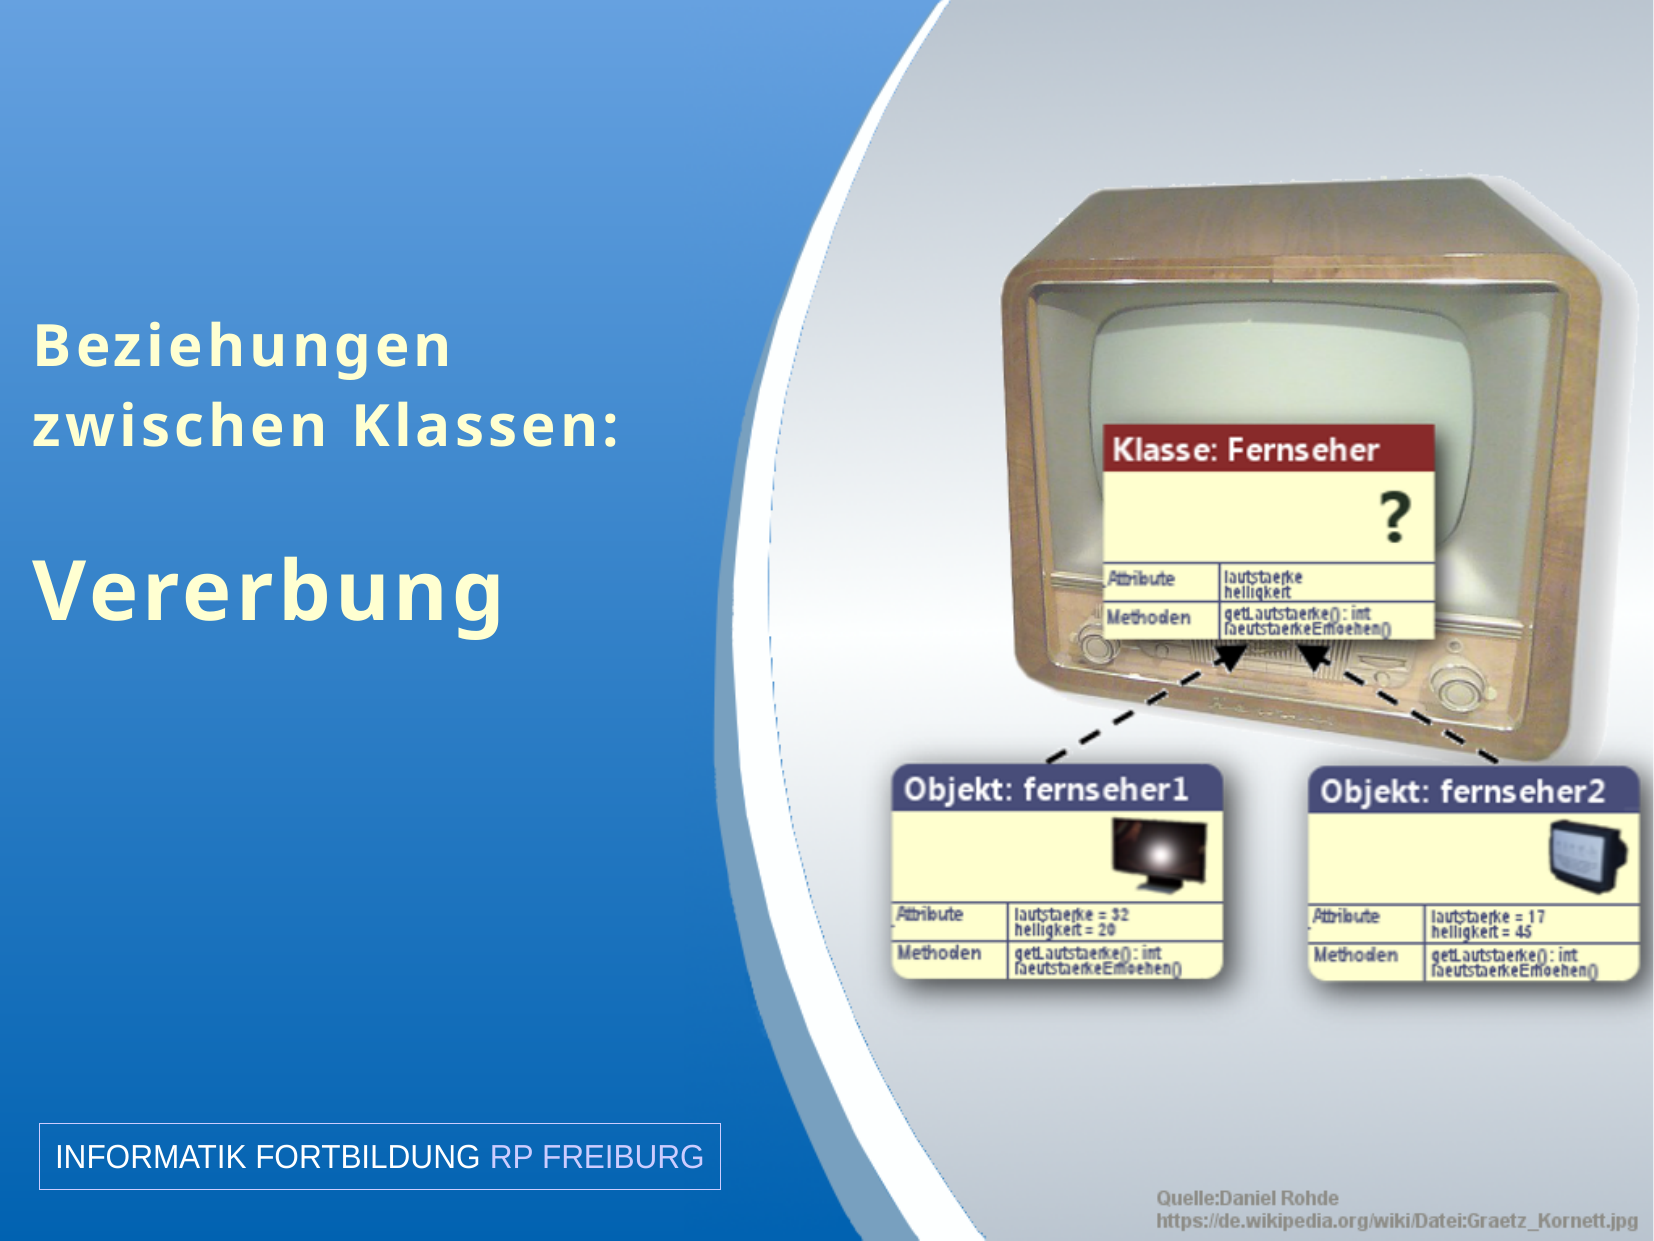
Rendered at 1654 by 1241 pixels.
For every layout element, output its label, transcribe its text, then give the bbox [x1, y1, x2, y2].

picture [684, 0, 1654, 1241]
text_box [0, 0, 684, 1241]
text_box INFORMATIK FORTBILDUNG RP FREIBURG [39, 1123, 721, 1190]
text_box Beziehungen zwischen Klassen: Vererbung [18, 297, 821, 614]
